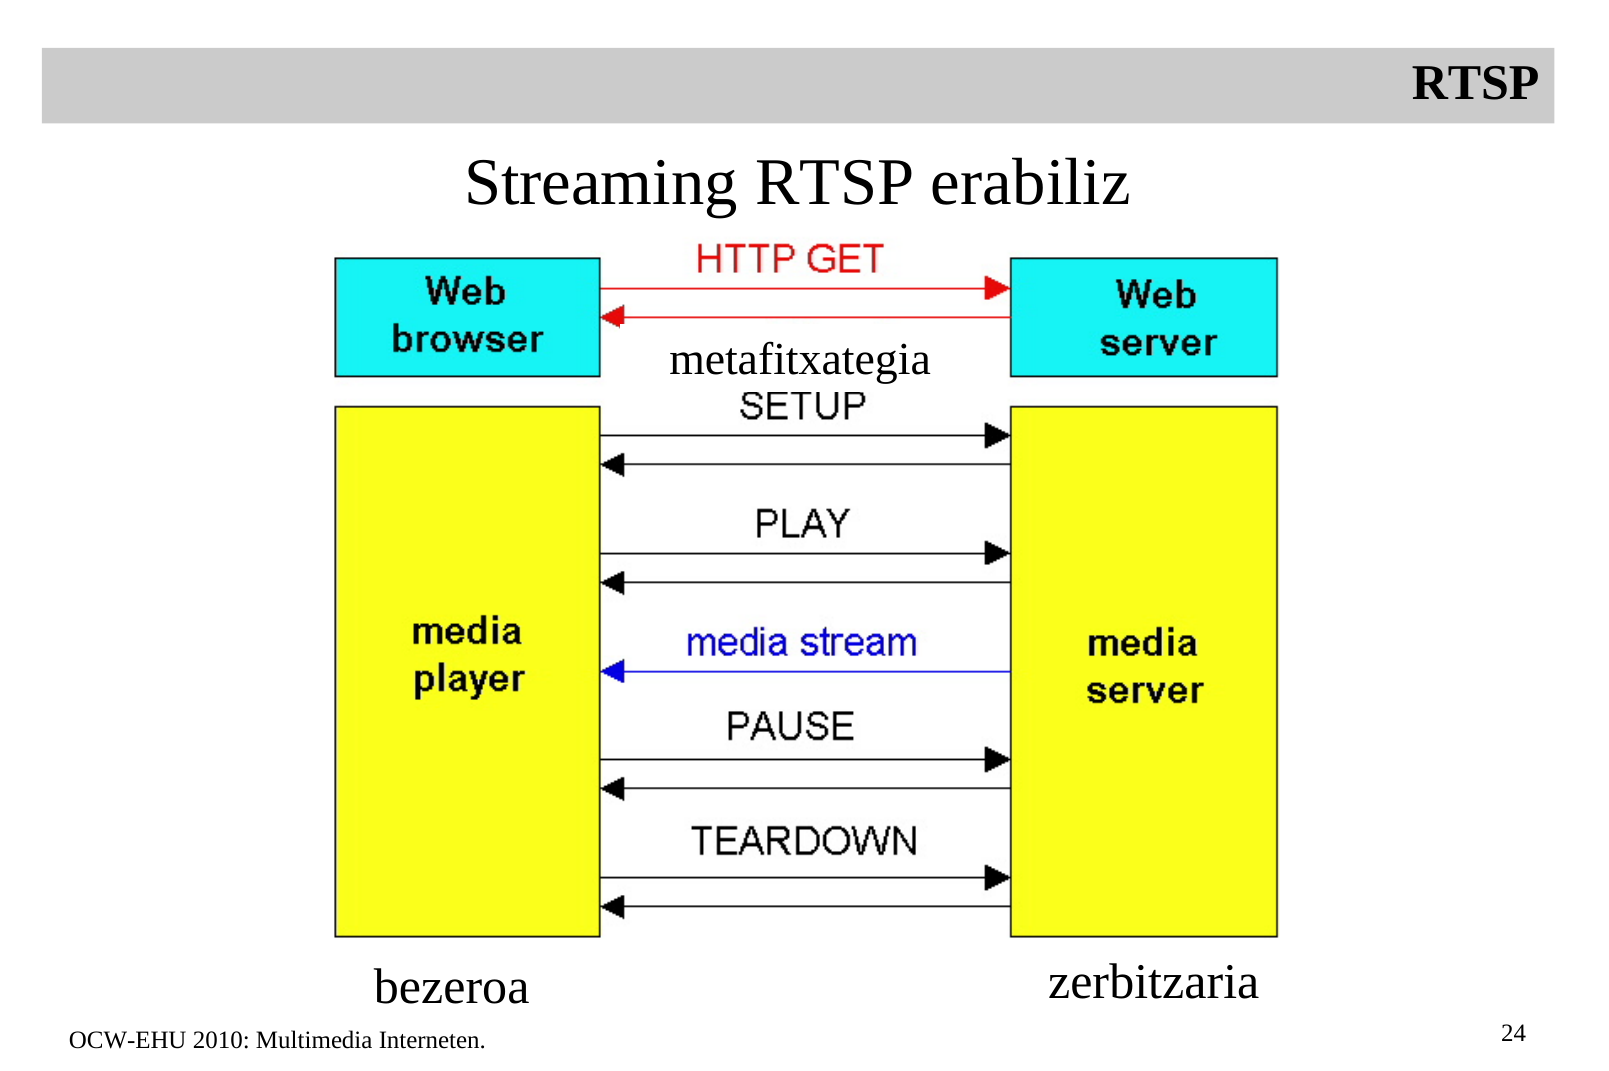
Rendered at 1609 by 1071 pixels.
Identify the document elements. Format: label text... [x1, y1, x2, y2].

picture [200, 224, 1413, 1029]
title RTSP [41, 47, 1555, 124]
text_box bezeroa [359, 949, 545, 1020]
text_box zerbitzaria [1033, 944, 1275, 1015]
text_box metafitxategia [620, 324, 1004, 390]
list Streaming RTSP erabiliz [41, 137, 1555, 976]
